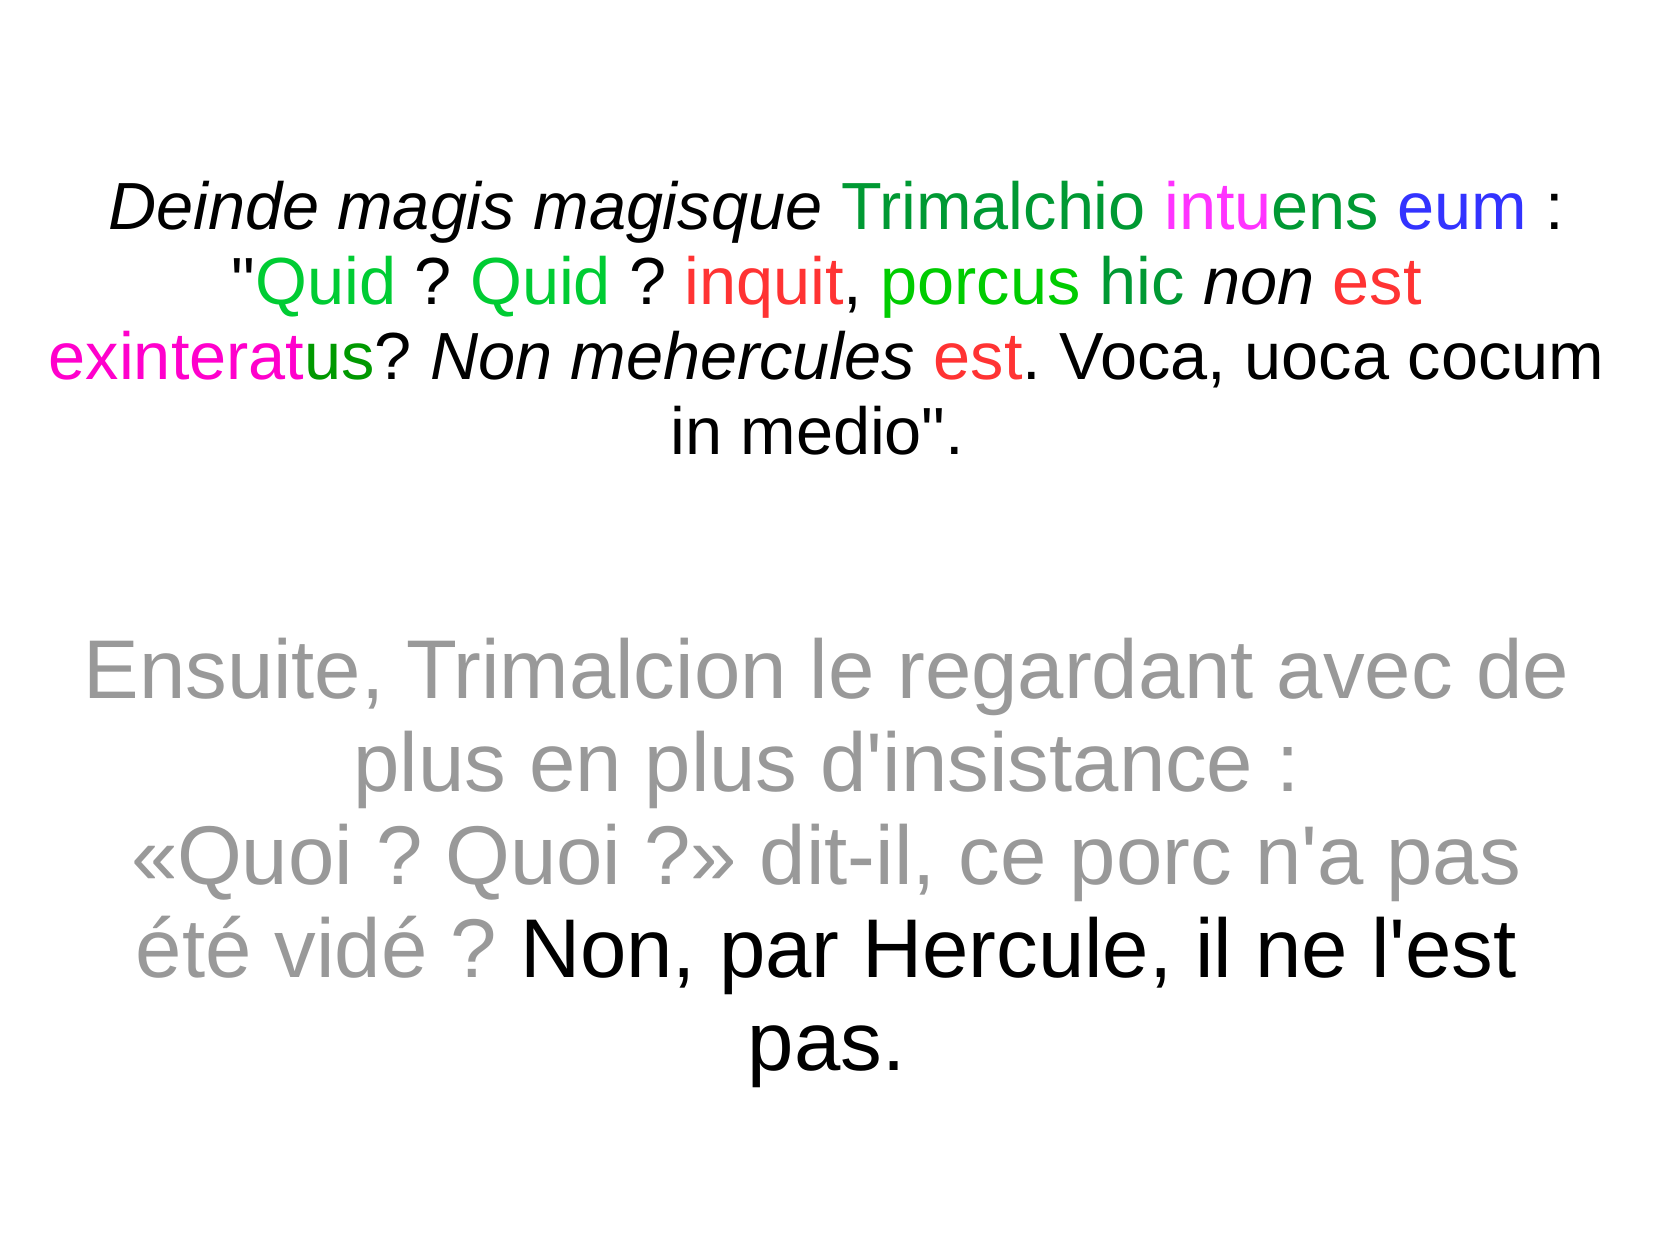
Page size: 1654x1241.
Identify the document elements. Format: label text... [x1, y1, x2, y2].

title Deinde magis magisque Trimalchio intuens eum : "Quid ? Quid ? inquit, porcus hic non est exinteratus? Non mehercules est. Voca, uoca cocum in medio". [47, 35, 1607, 603]
subtitle Ensuite, Trimalcion le regardant avec de plus en plus d'insistance : «Quoi ? Quoi ?» dit-il, ce porc n'a pas été vidé ? Non, par Hercule, il ne l'est pas. [82, 529, 1571, 1182]
